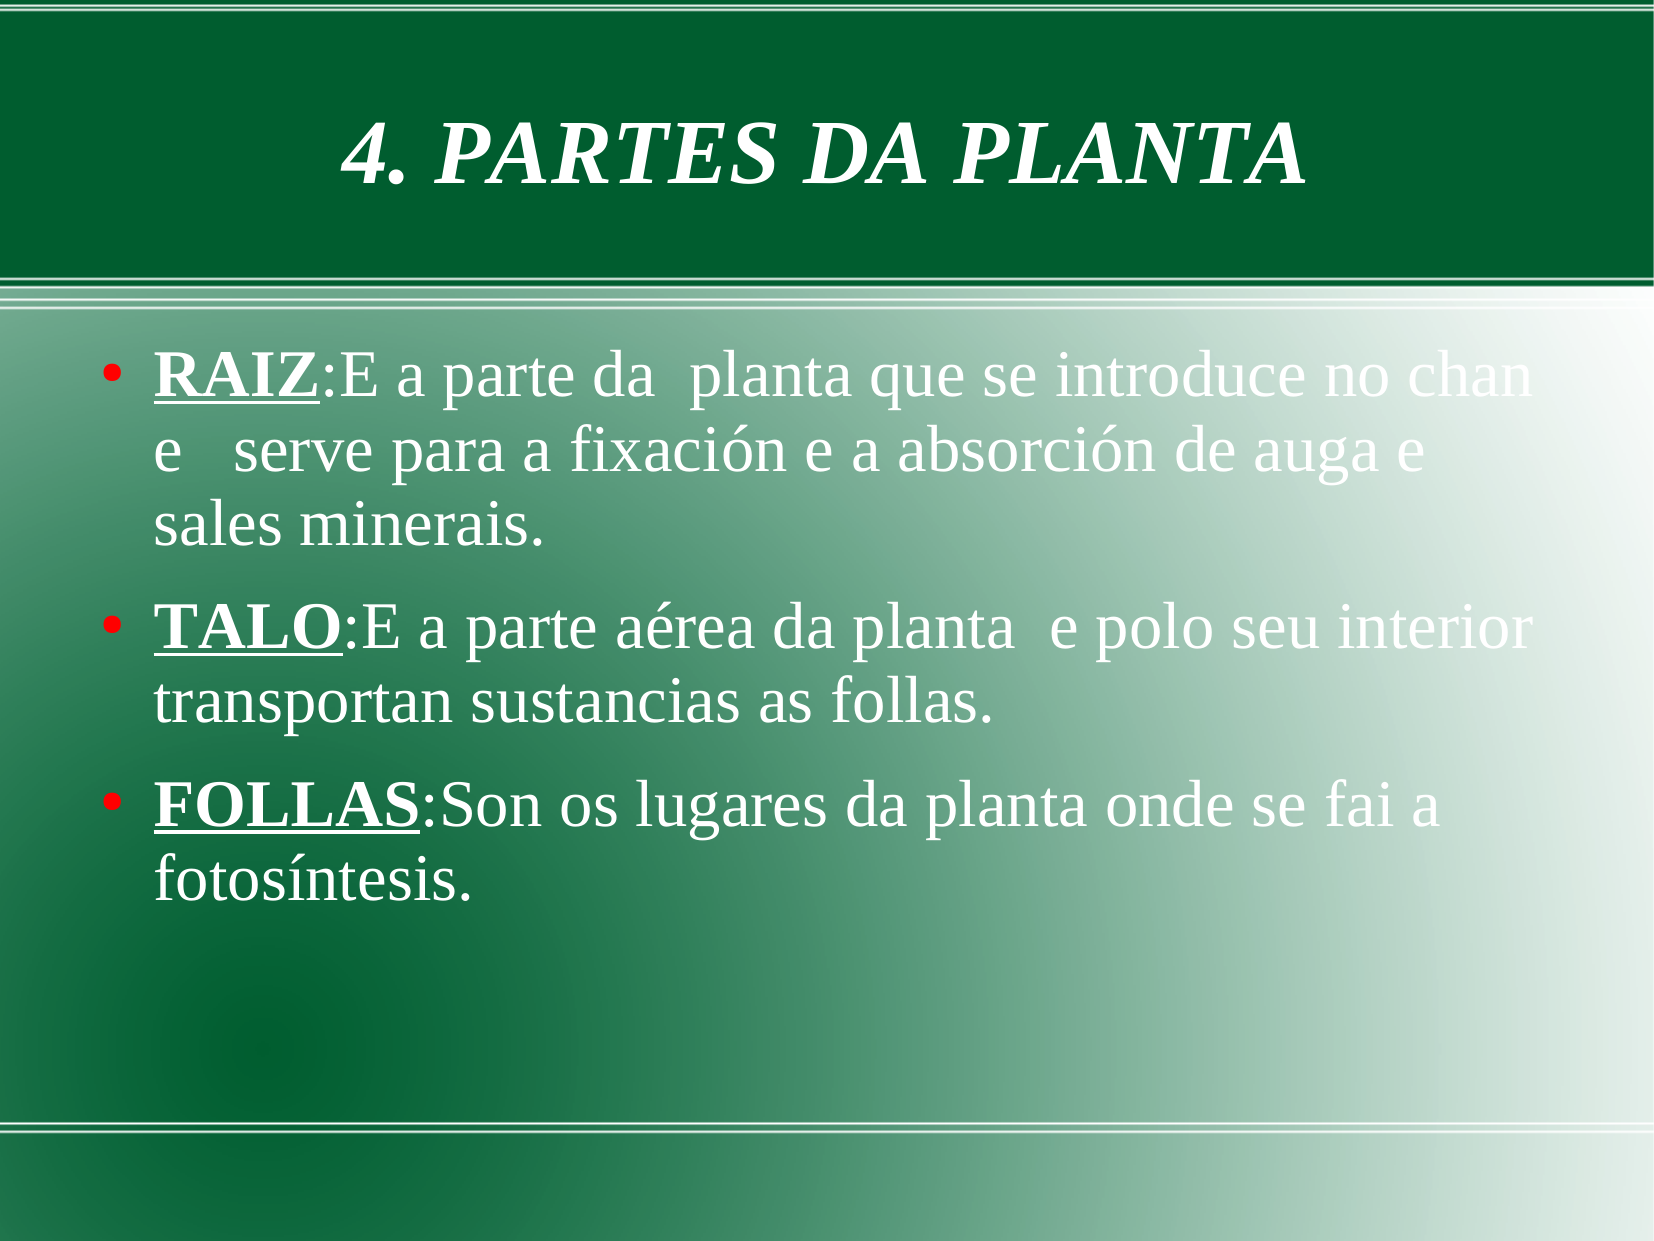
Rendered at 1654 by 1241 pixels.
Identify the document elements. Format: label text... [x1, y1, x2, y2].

title 4. PARTES DA PLANTA [82, 49, 1571, 257]
list RAIZ:E a parte da planta que se introduce no chan e serve para a fixación e a absorción de auga e sales minerais. TALO:E a parte aérea da planta e polo seu interior transportan sustancias as follas. FOLLAS:Son os lugares da planta onde se fai a fotosíntesis. [82, 337, 1571, 1156]
picture [0, 0, 1654, 1241]
